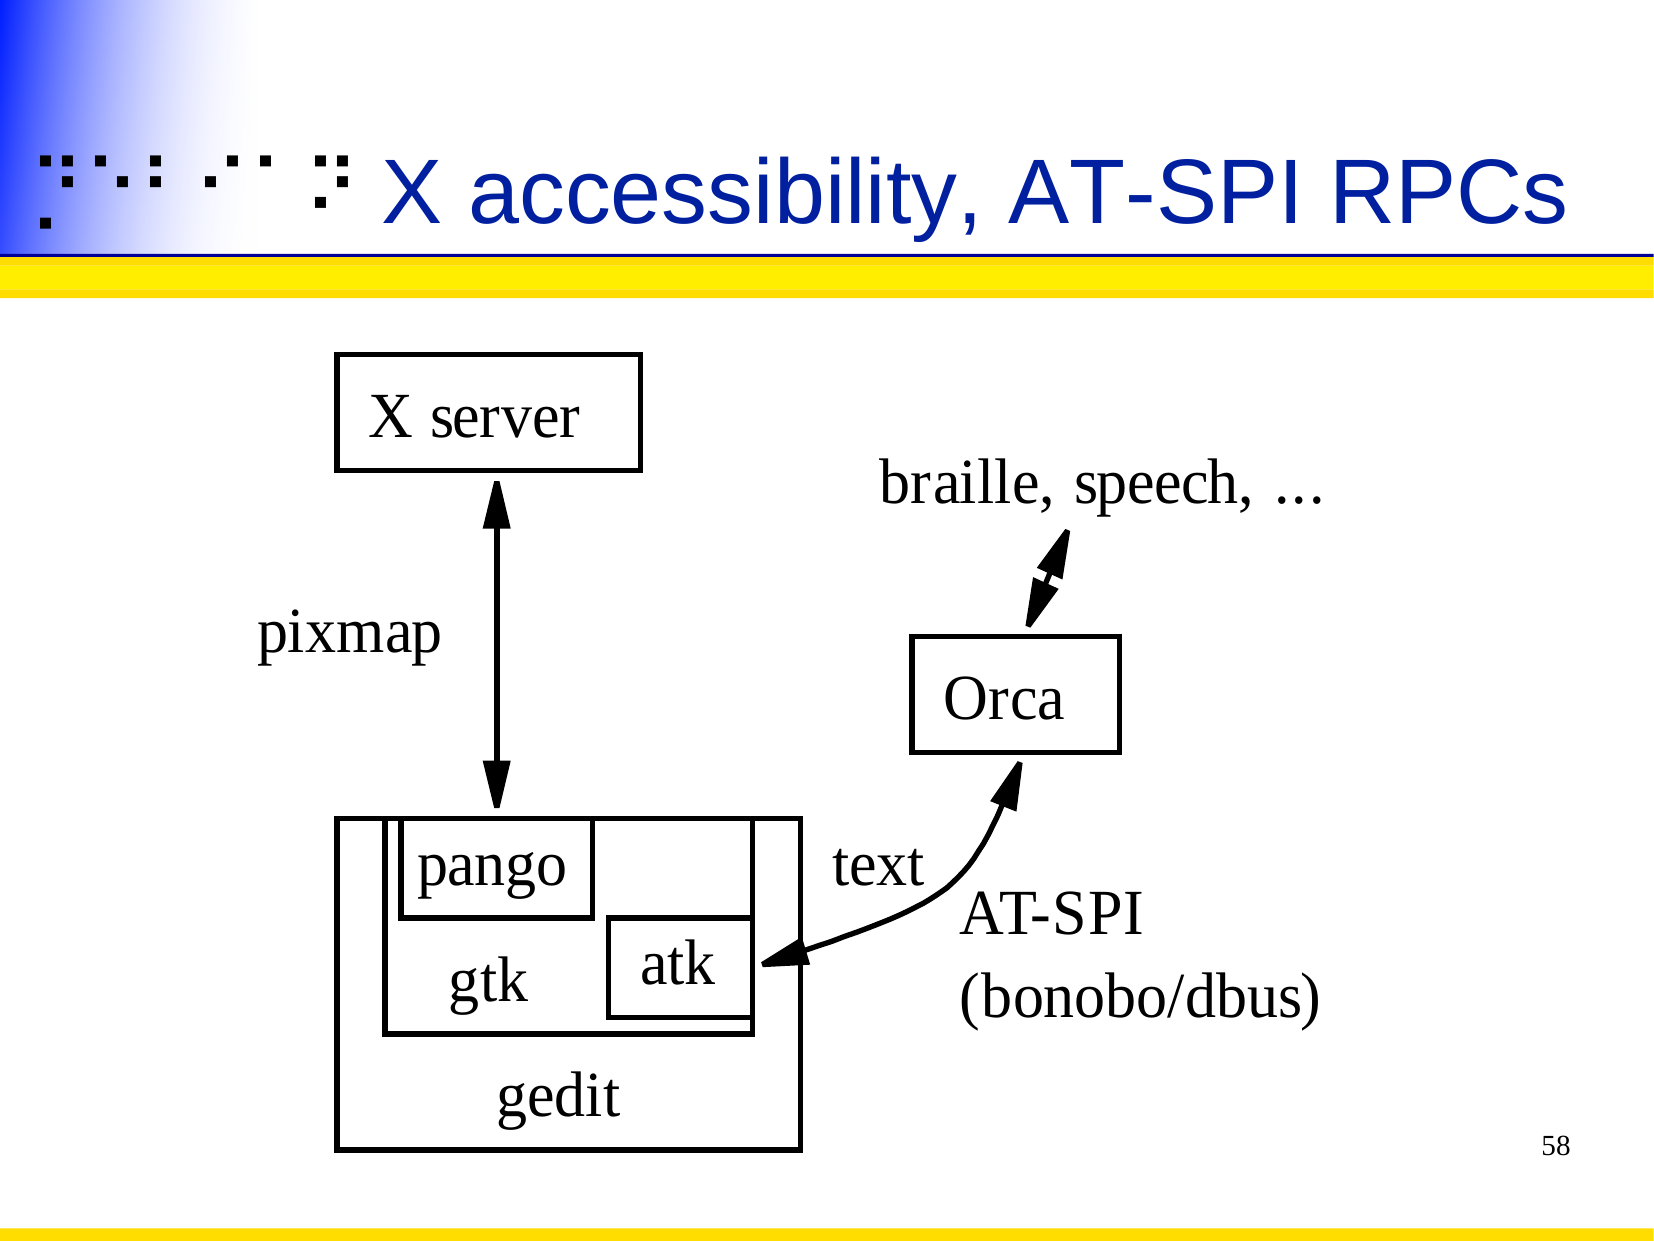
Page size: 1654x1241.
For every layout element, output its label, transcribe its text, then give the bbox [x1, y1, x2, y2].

title X accessibility, AT-SPI RPCs [372, 126, 1571, 257]
picture [234, 332, 1419, 1173]
